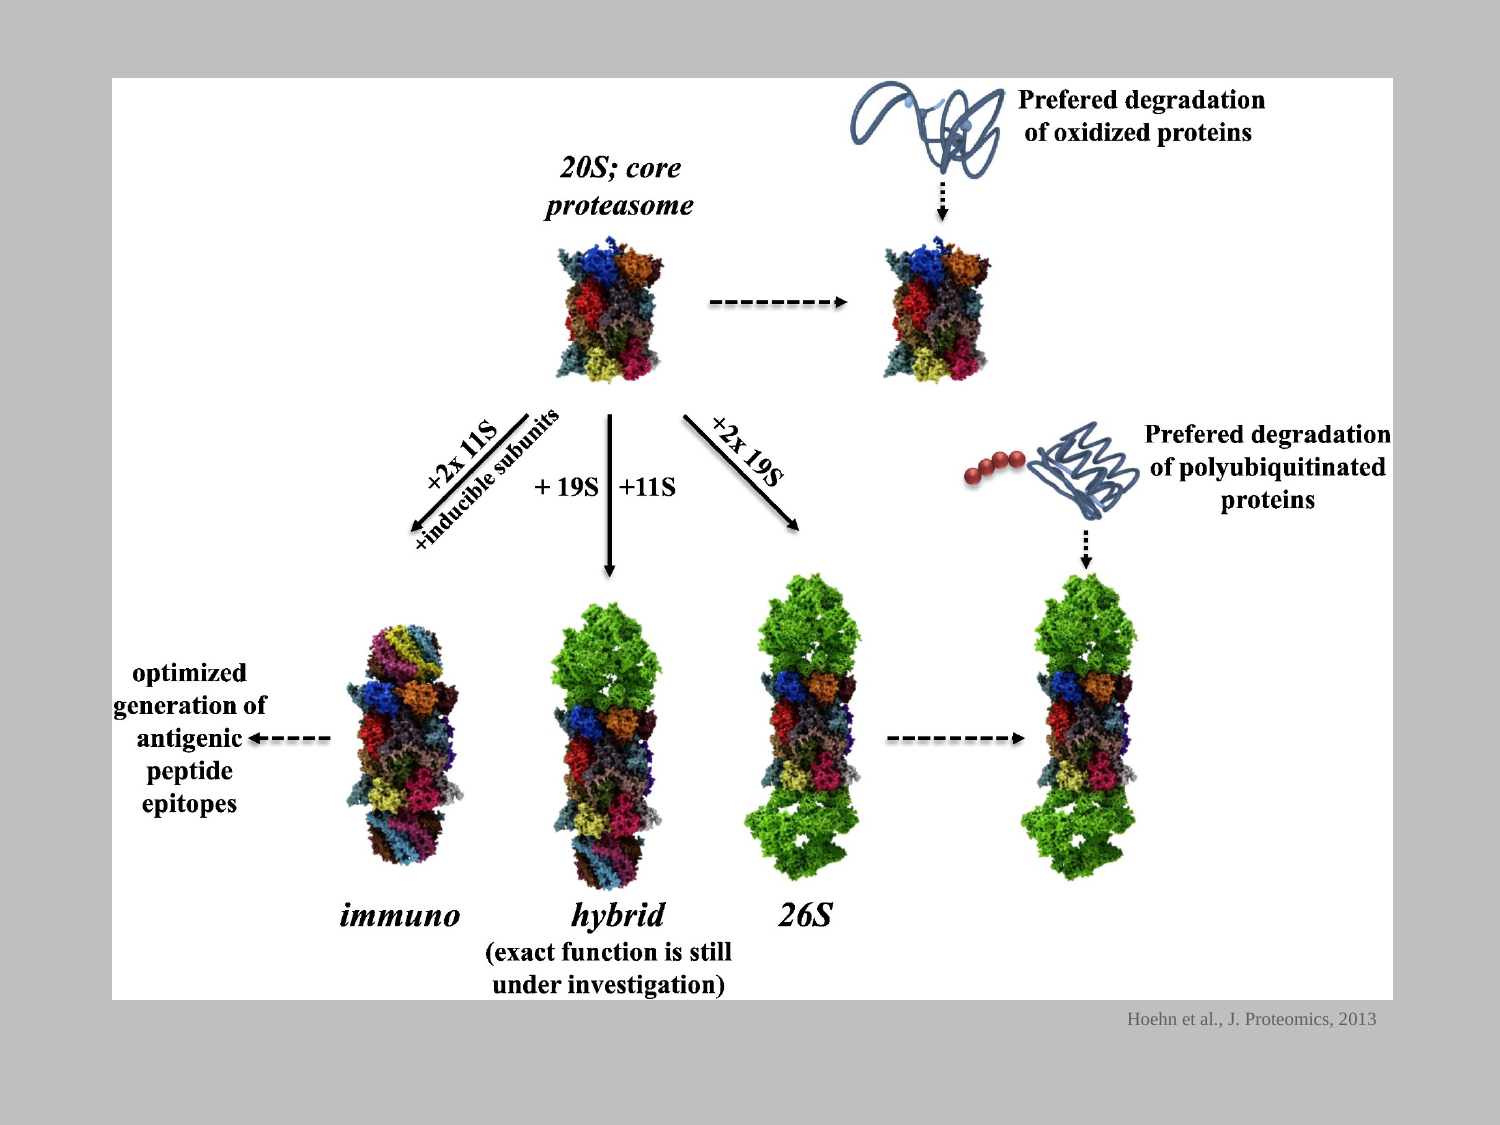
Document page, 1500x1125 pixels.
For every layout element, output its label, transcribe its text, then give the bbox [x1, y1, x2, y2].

picture [112, 78, 1393, 1000]
text_box Hoehn et al., J. Proteomics, 2013 [1112, 999, 1392, 1037]
